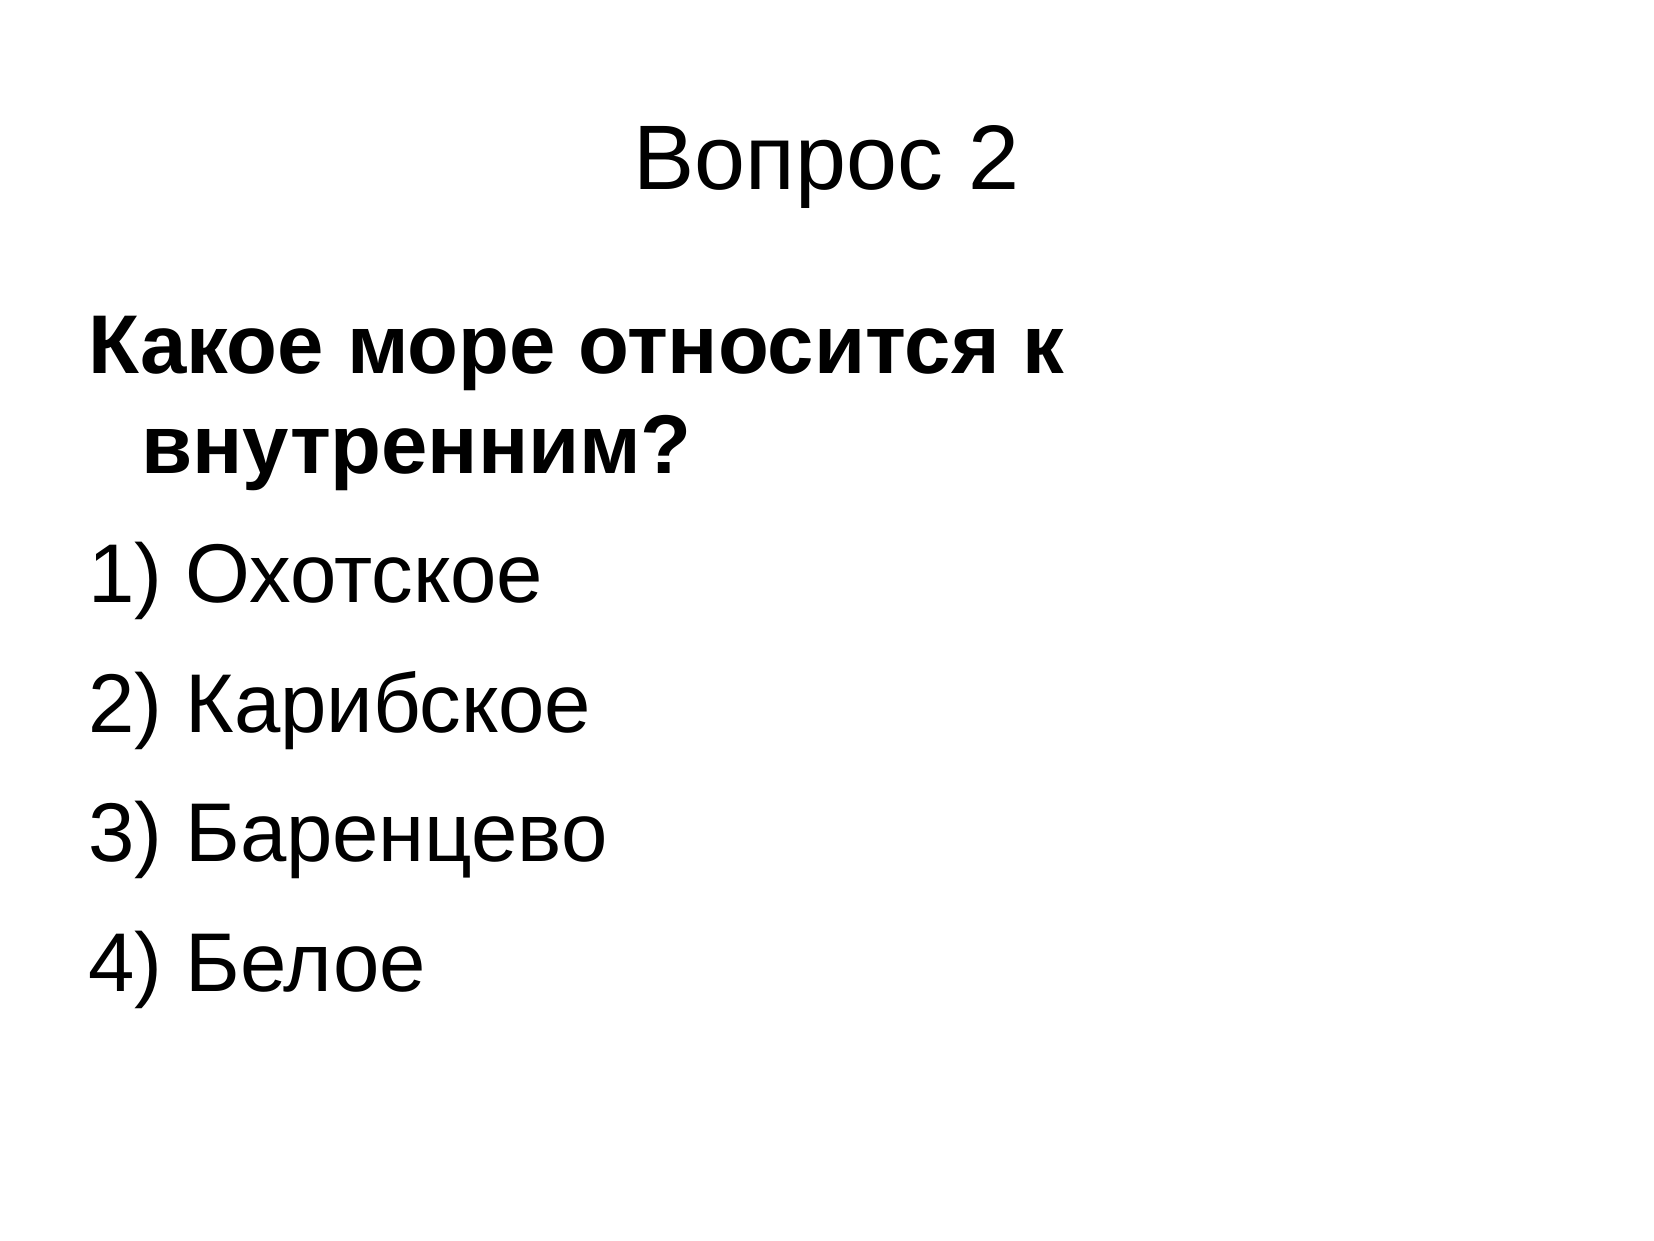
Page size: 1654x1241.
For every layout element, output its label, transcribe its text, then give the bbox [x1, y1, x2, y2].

title Вопрос 2 [82, 49, 1571, 257]
list Какое море относится к внутренним? 1) Охотское 2) Карибское 3) Баренцево 4) Белое [0, 290, 1625, 1109]
